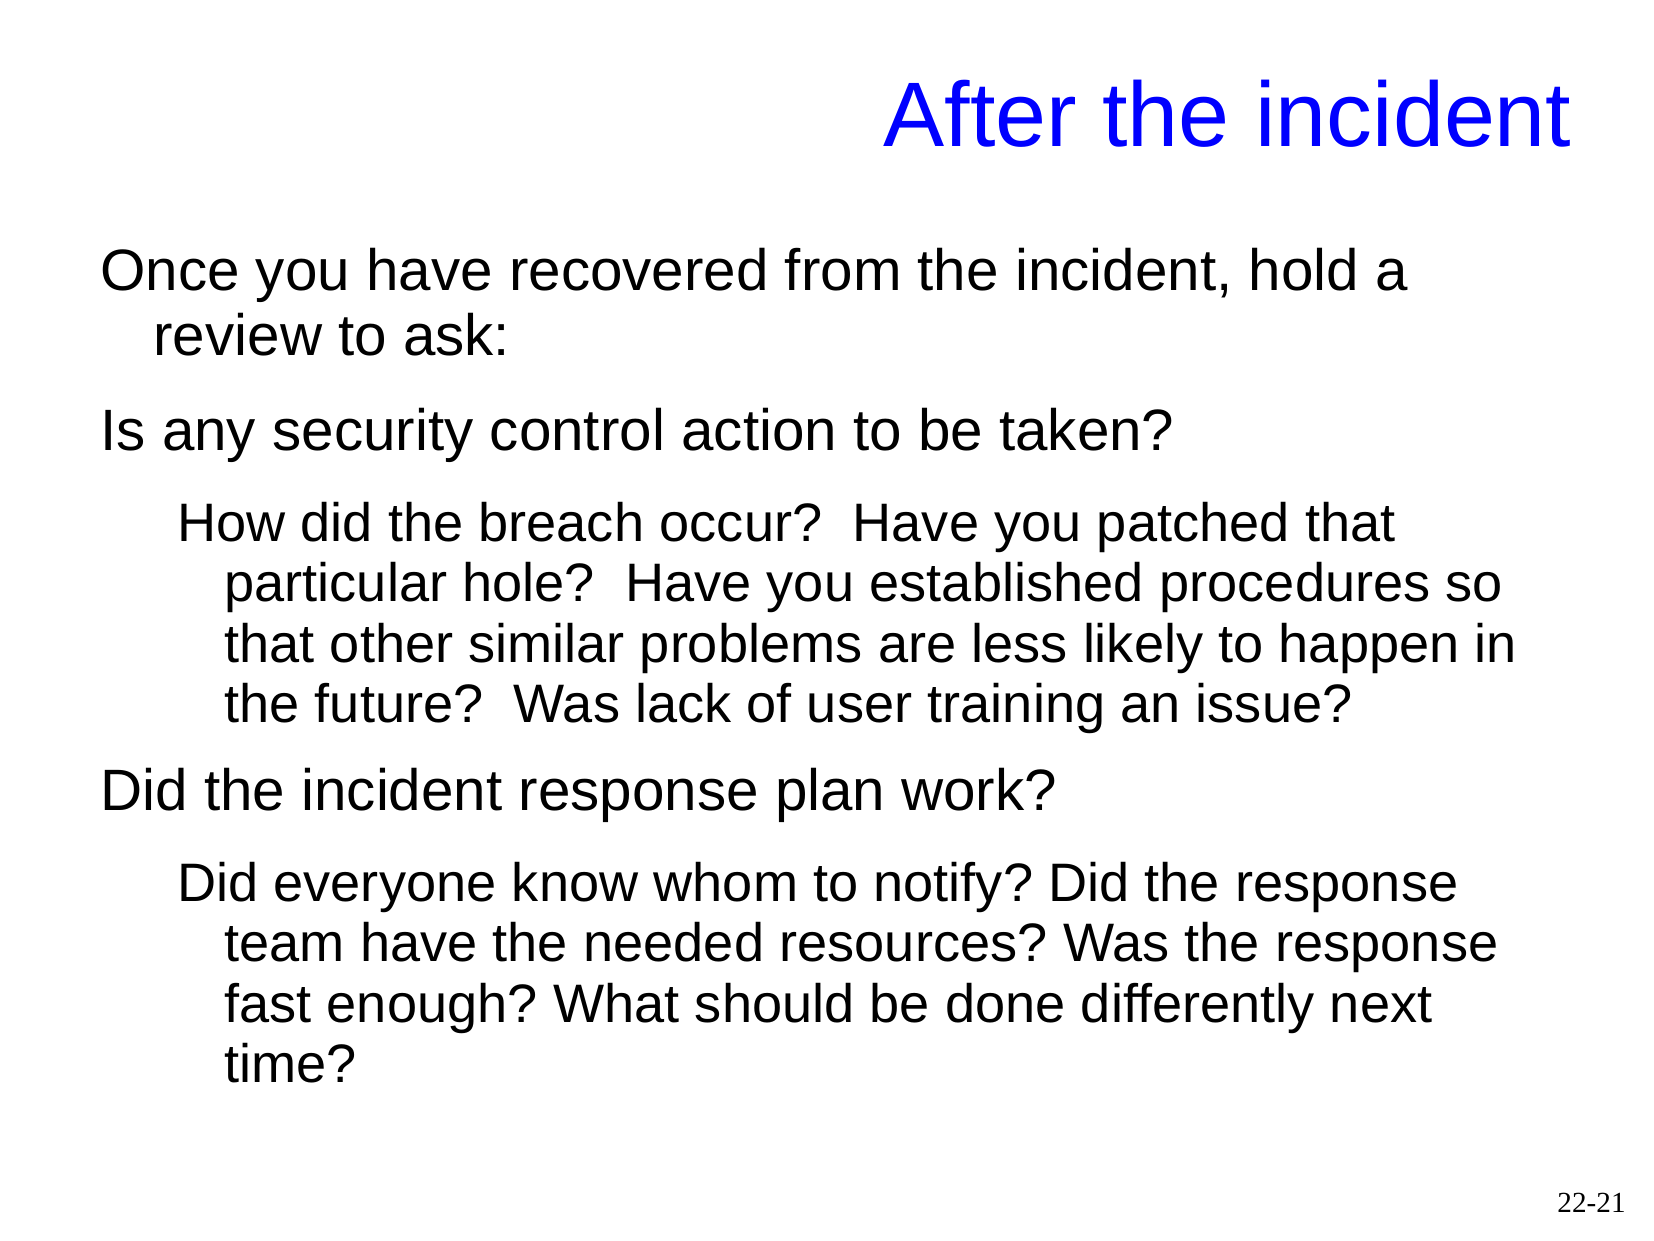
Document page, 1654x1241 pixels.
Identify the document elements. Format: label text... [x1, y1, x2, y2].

list Once you have recovered from the incident, hold a review to ask: Is any security control action to be taken? How did the breach occur? Have you patched that particular hole? Have you established procedures so that other similar problems are less likely to happen in the future? Was lack of user training an issue? Did the incident response plan work? Did everyone know whom to notify? Did the response team have the needed resources? Was the response fast enough? What should be done differently next time? [82, 237, 1571, 1156]
title After the incident [84, 18, 1573, 211]
